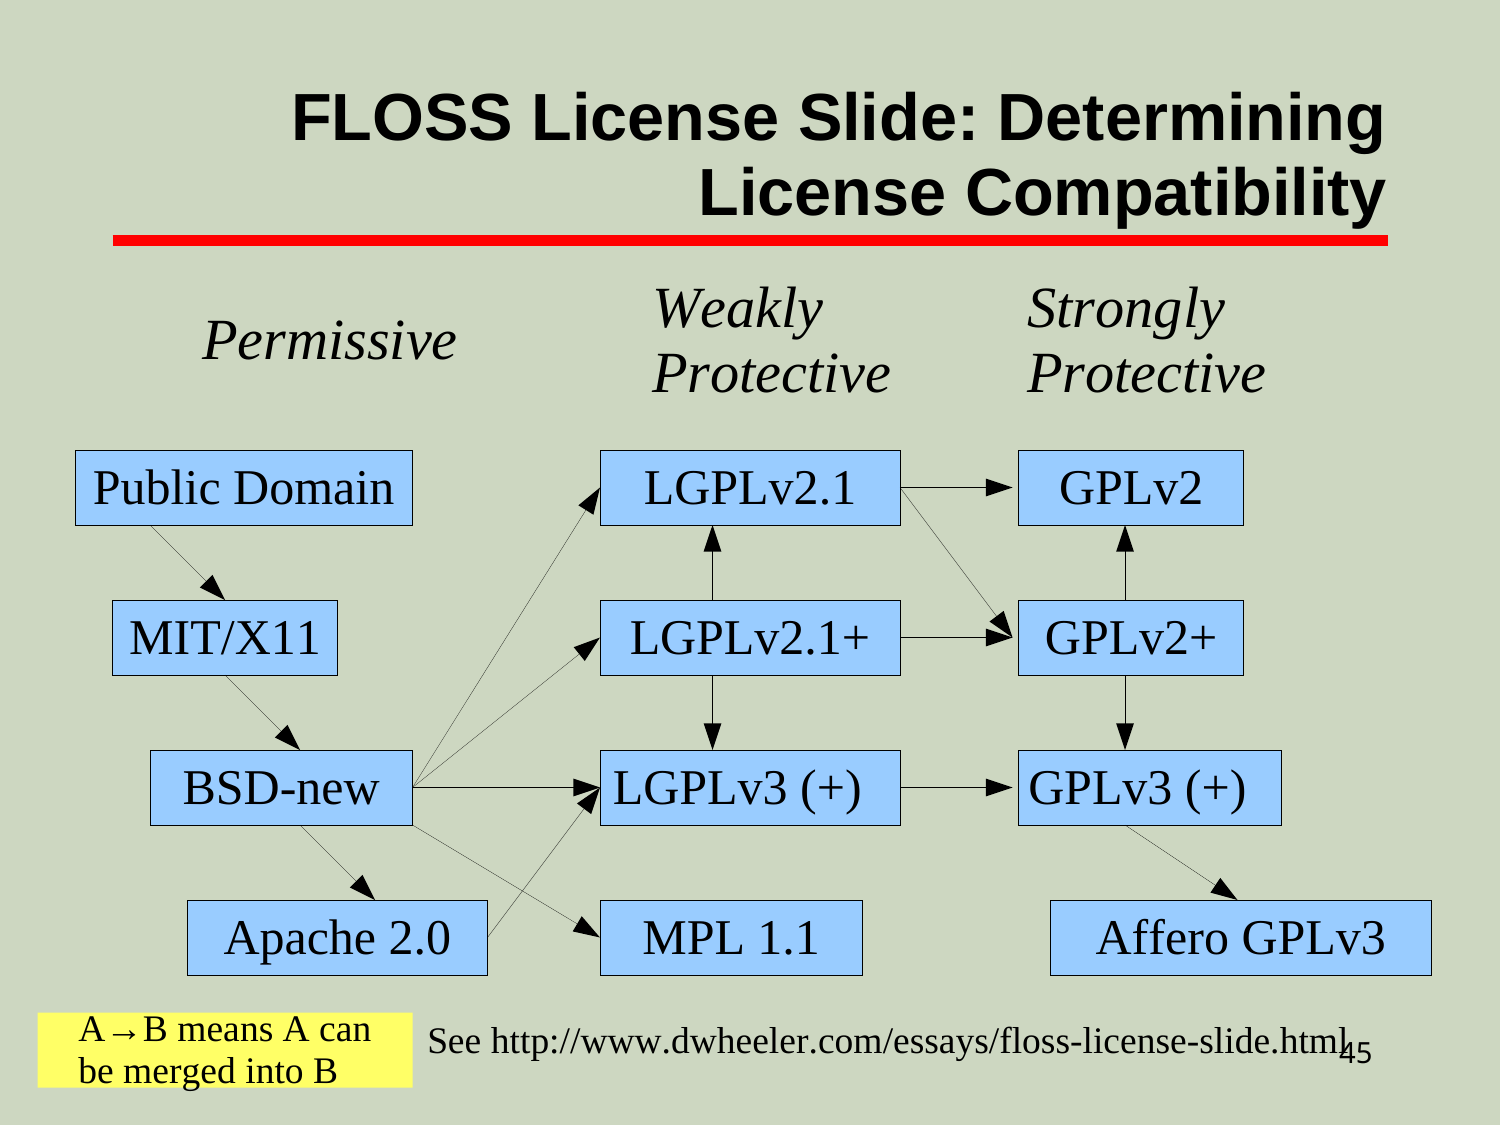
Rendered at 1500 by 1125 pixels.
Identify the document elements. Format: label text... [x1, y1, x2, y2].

text_box Apache 2.0 [187, 900, 488, 976]
text_box Permissive [187, 299, 473, 380]
text_box See http://www.dwheeler.com/essays/floss-license-slide.html [413, 1012, 1365, 1070]
text_box Affero GPLv3 [1050, 900, 1432, 976]
text_box LGPLv3 (+) [600, 750, 901, 826]
text_box Weakly Protective [637, 268, 907, 413]
title FLOSS License Slide: Determining License Compatibility [187, 79, 1388, 230]
text_box MIT/X11 [112, 600, 338, 676]
text_box A→B means A can be merged into B [37, 1012, 413, 1088]
text_box GPLv2 [1018, 450, 1244, 526]
text_box GPLv2+ [1018, 600, 1244, 676]
text_box LGPLv2.1+ [600, 600, 901, 676]
text_box GPLv3 (+) [1018, 750, 1282, 826]
text_box MPL 1.1 [600, 900, 863, 976]
text_box LGPLv2.1 [600, 450, 901, 526]
text_box BSD-new [150, 750, 413, 826]
text_box Strongly Protective [1012, 268, 1282, 413]
text_box Public Domain [75, 450, 413, 526]
